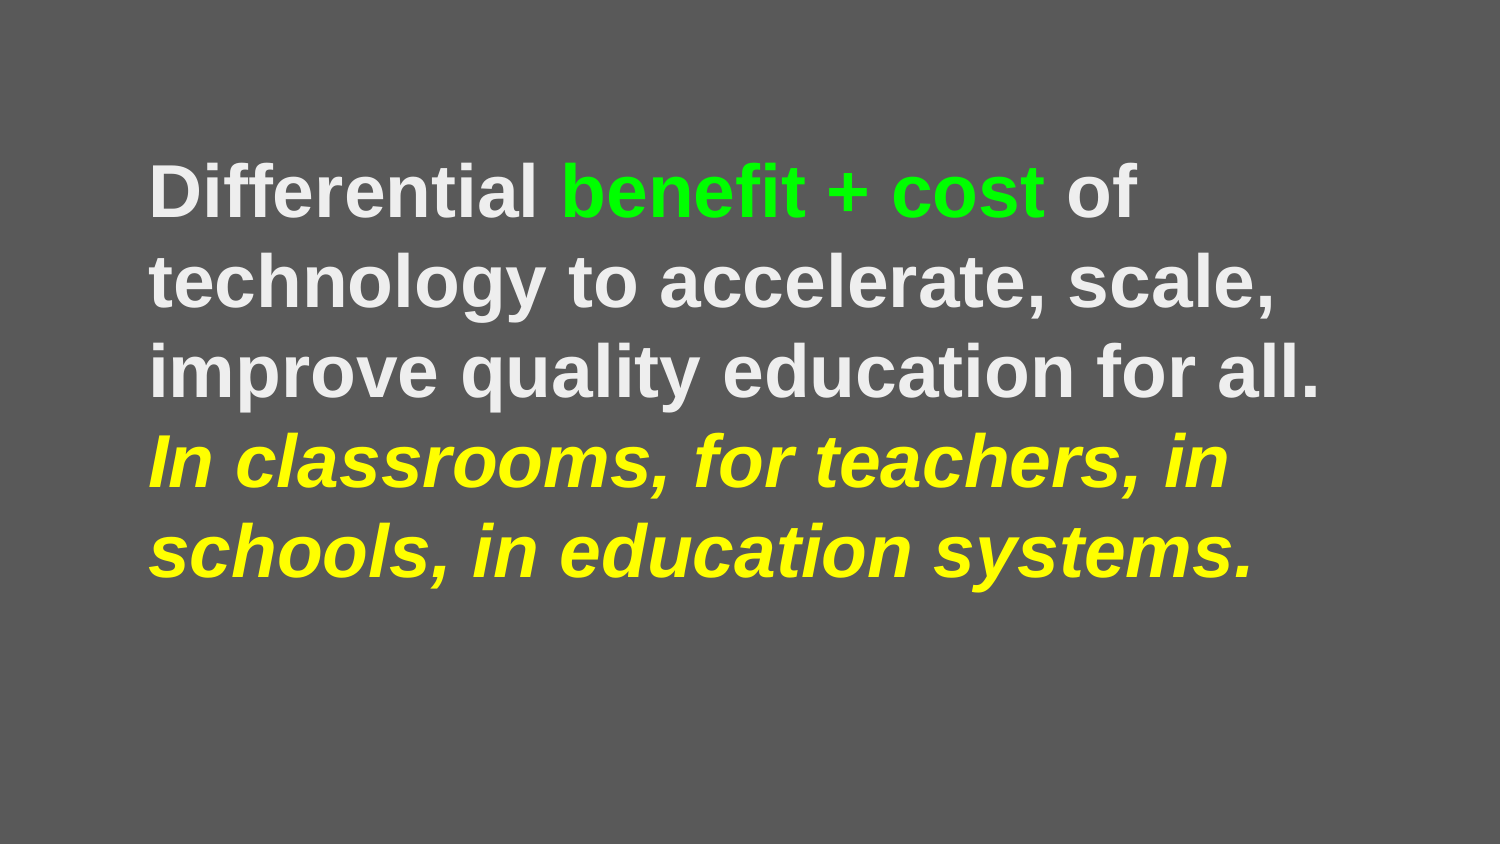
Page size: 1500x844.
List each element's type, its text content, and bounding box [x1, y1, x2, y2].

title Differential benefit + cost of technology to accelerate, scale, improve quality education for all. In classrooms, for teachers, in schools, in education systems. [133, 127, 1449, 709]
